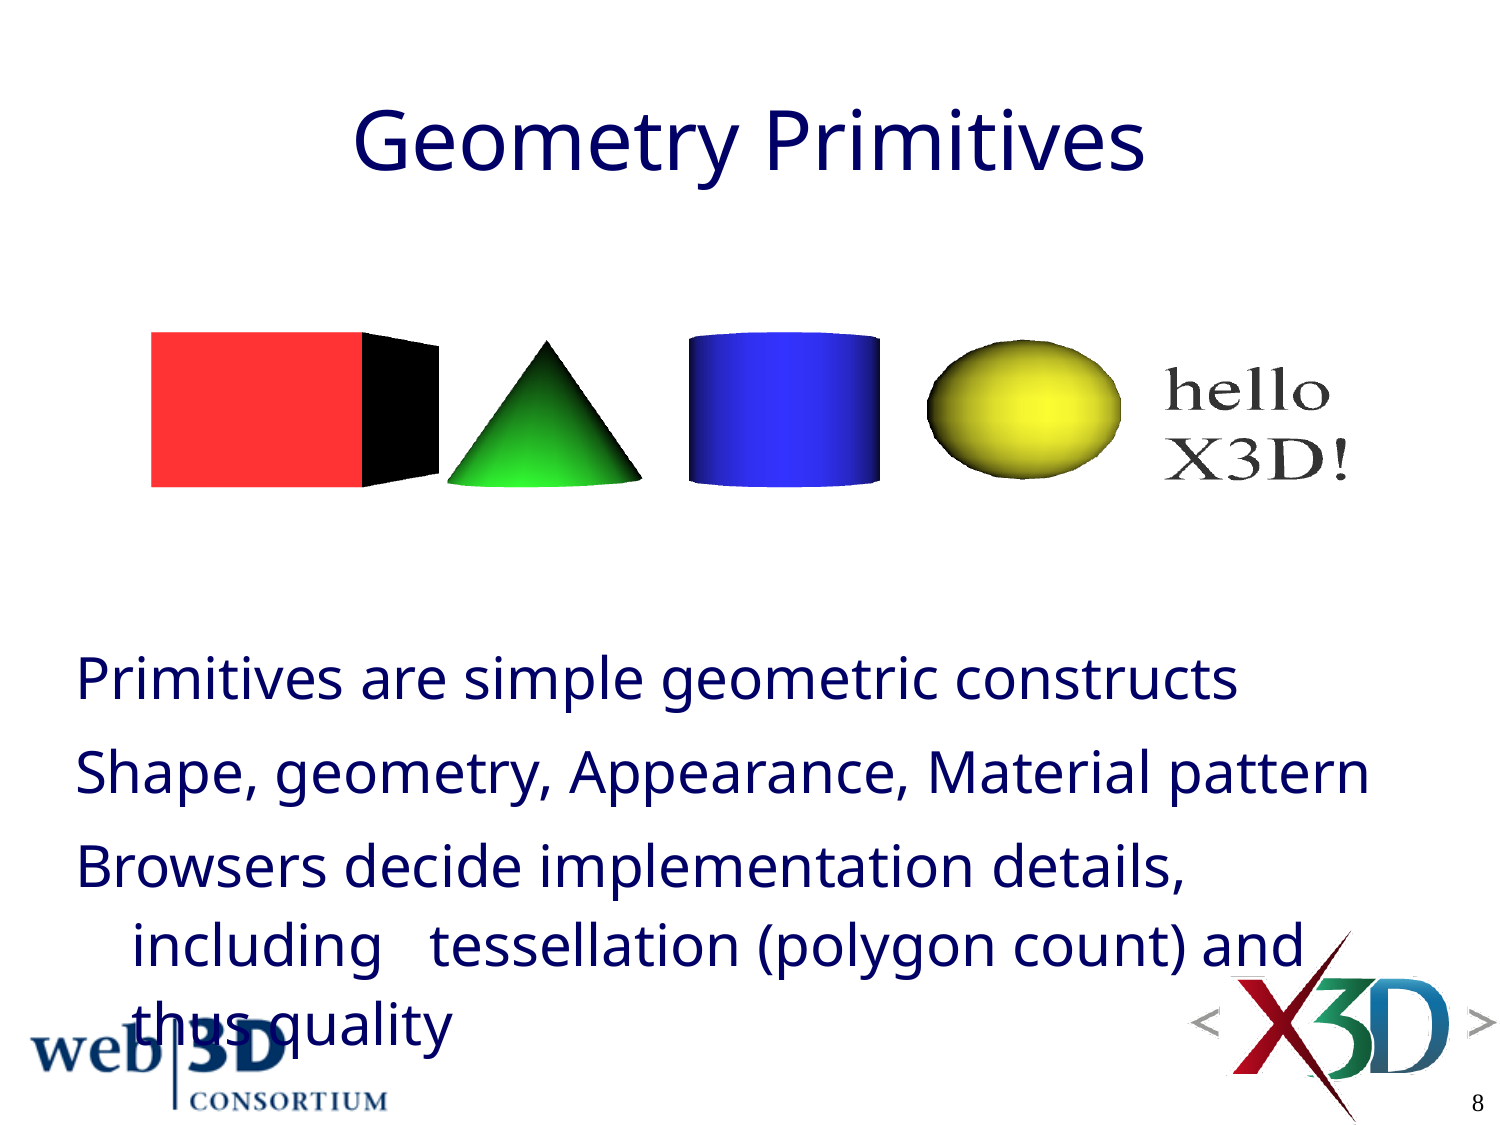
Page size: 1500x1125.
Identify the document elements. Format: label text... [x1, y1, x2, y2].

list Primitives are simple geometric constructs Shape, geometry, Appearance, Material pattern Browsers decide implementation details, including tessellation (polygon count) and thus quality [75, 637, 1425, 1006]
picture [88, 268, 1402, 549]
picture [12, 1009, 413, 1121]
picture [1187, 926, 1500, 1125]
title Geometry Primitives [112, 44, 1388, 232]
